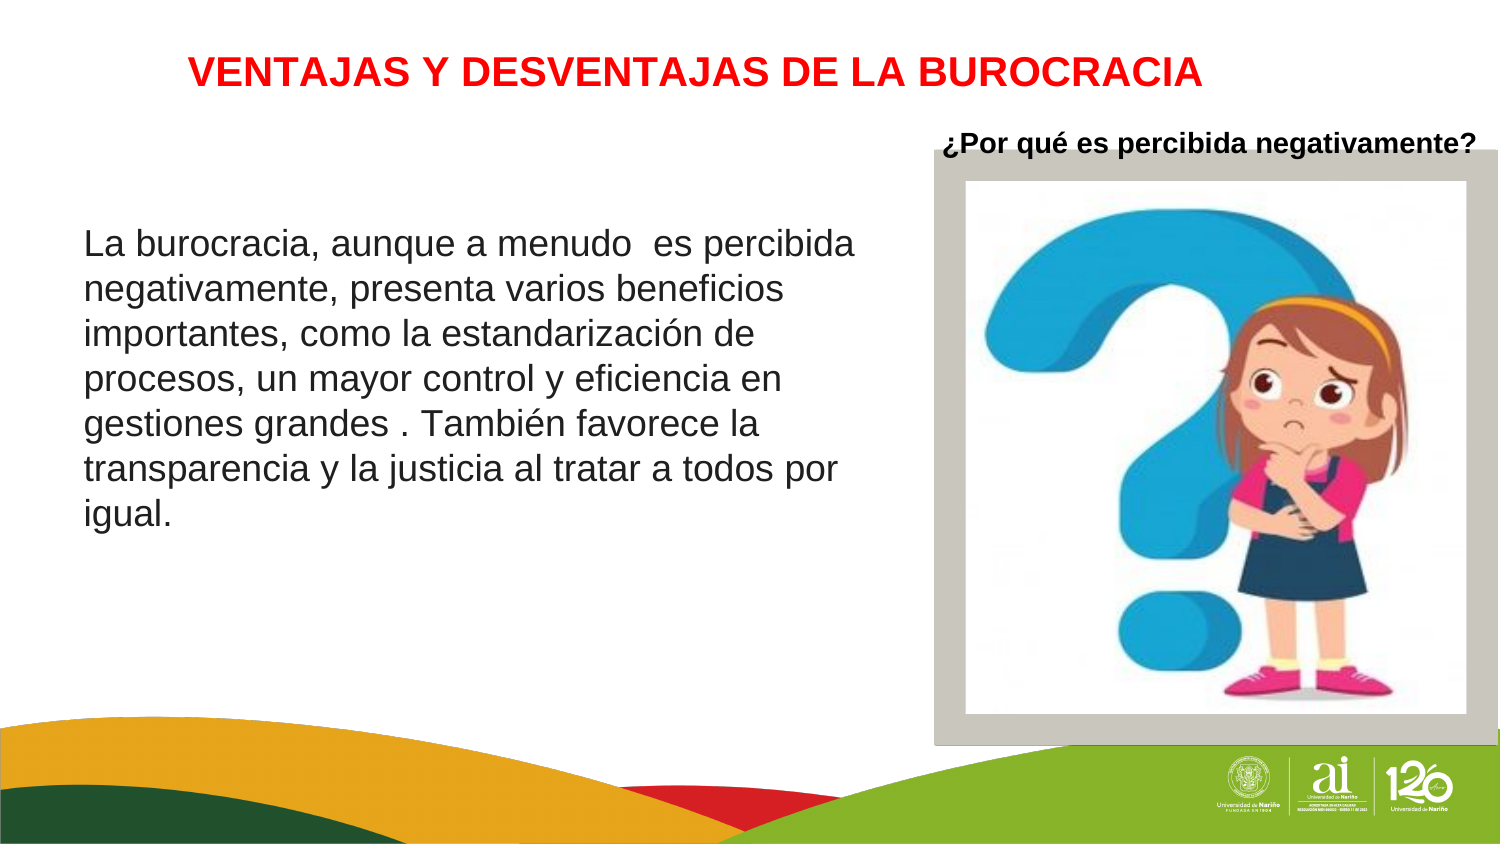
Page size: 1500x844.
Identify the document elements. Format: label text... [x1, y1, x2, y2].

picture [0, 5, 1500, 844]
text_box La burocracia, aunque a menudo es percibida negativamente, presenta varios beneficios importantes, como la estandarización de procesos, un mayor control y eficiencia en gestiones grandes . También favorece la transparencia y la justicia al tratar a todos por igual. [68, 211, 913, 545]
text_box ¿Por qué es percibida negativamente? [926, 116, 1500, 168]
picture [965, 180, 1467, 715]
text_box VENTAJAS Y DESVENTAJAS DE LA BUROCRACIA [14, 37, 1389, 104]
